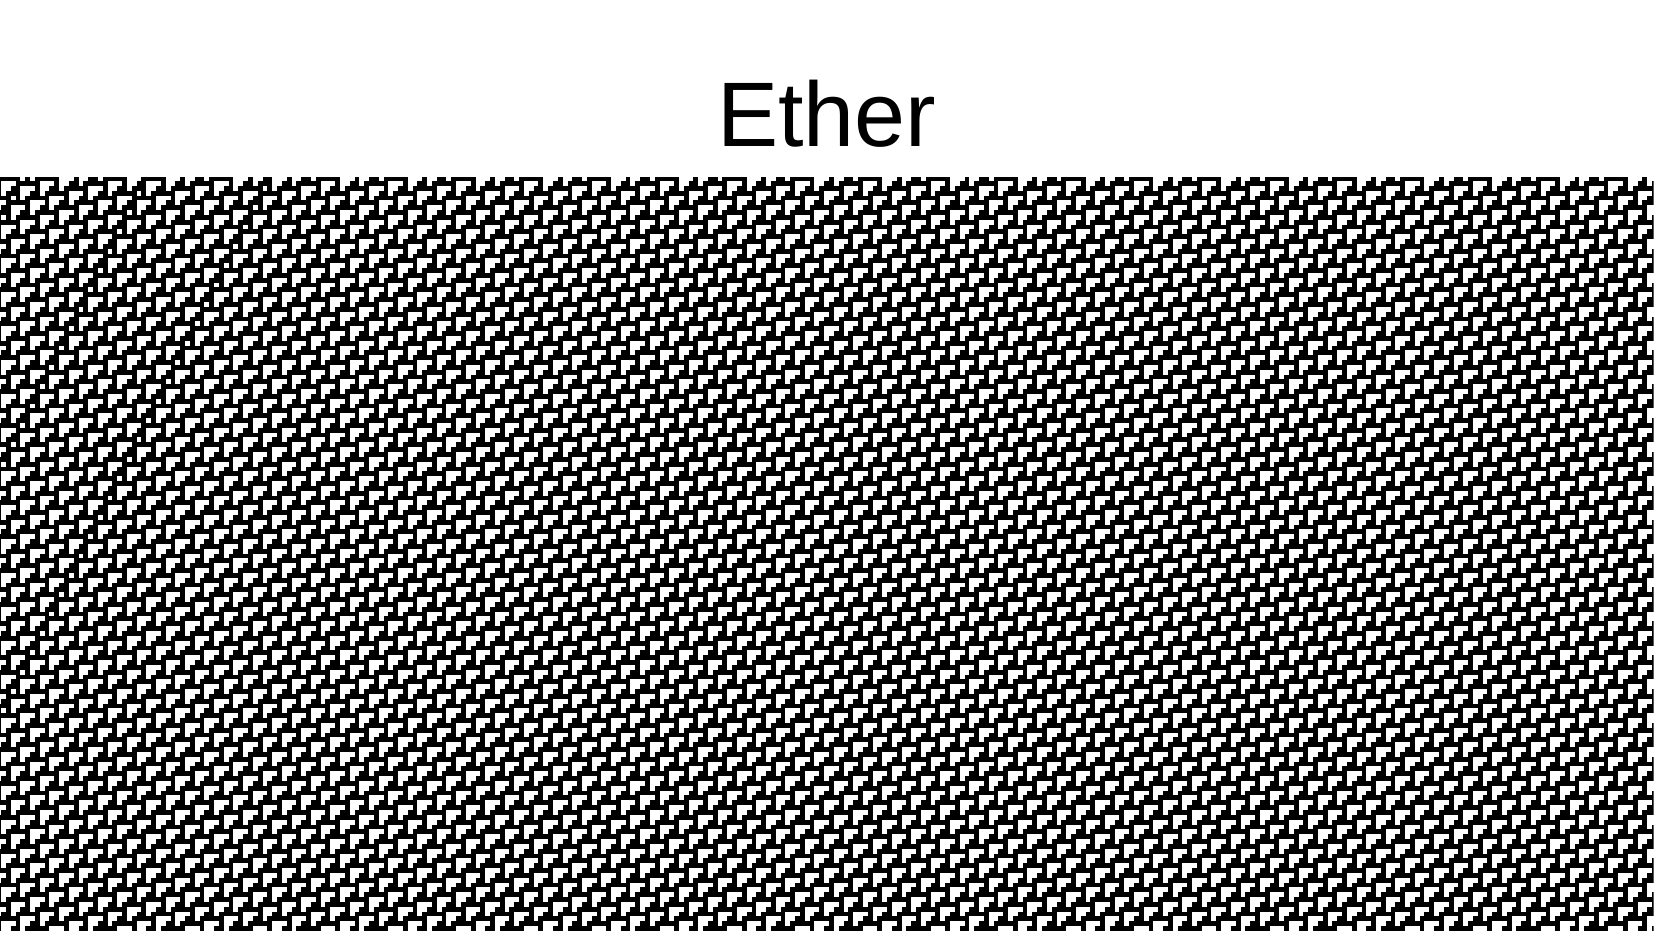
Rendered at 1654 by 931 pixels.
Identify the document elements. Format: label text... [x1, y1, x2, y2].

picture [0, 177, 1654, 931]
title Ether [82, 37, 1571, 177]
